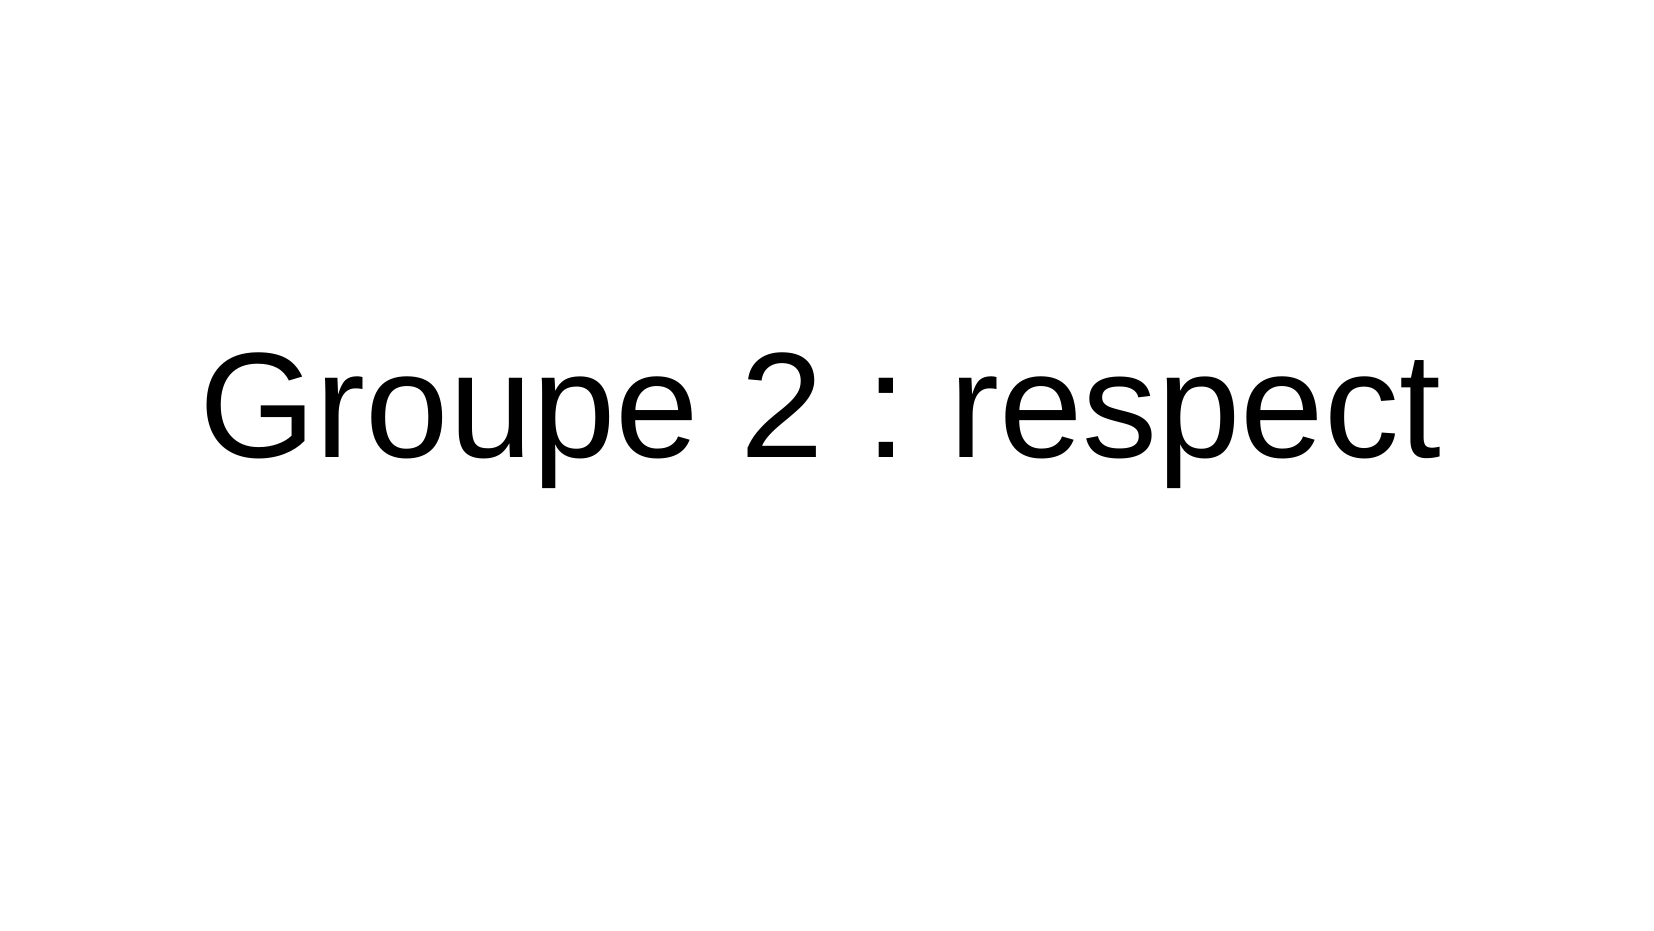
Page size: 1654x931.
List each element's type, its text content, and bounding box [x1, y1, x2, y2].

text_box Groupe 2 : respect [177, 154, 1465, 658]
